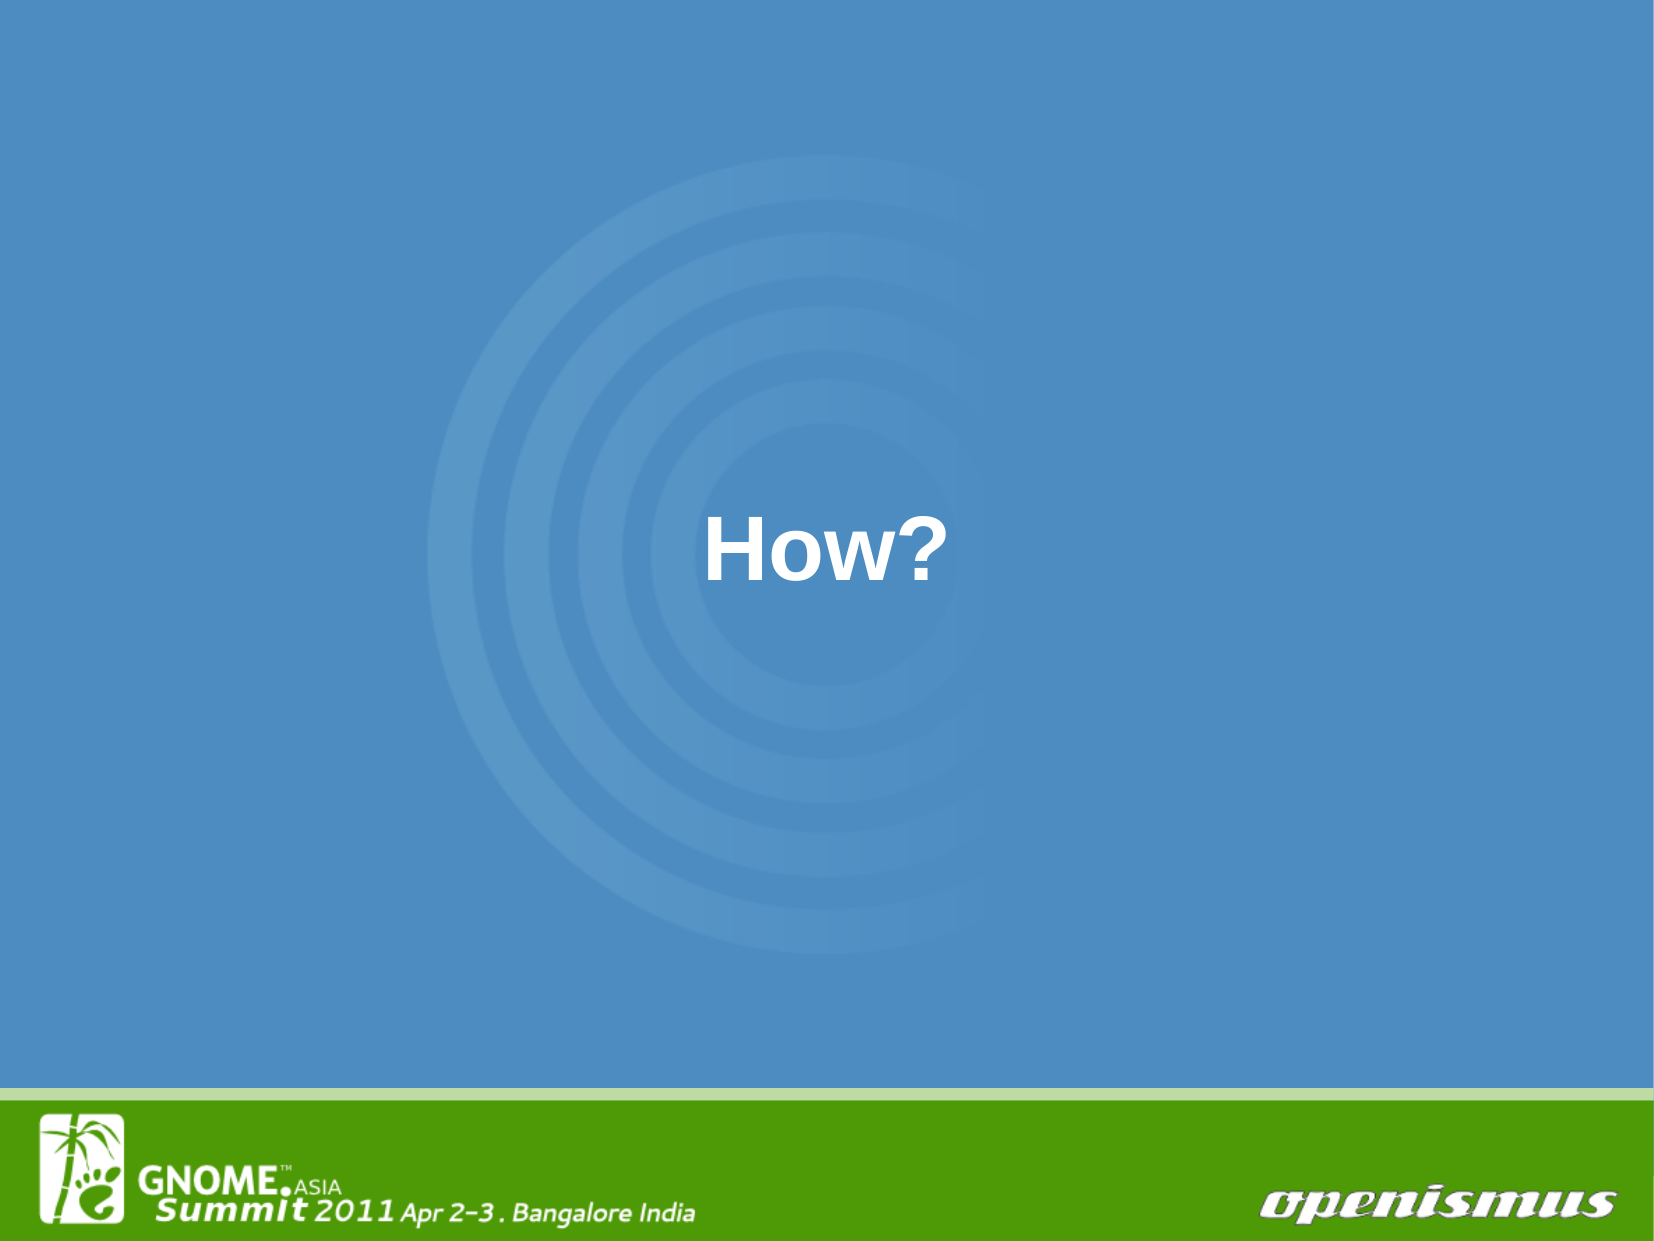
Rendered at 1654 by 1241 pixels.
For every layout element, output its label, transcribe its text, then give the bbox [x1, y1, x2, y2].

picture [0, 0, 1654, 1241]
title How? [82, 445, 1571, 653]
